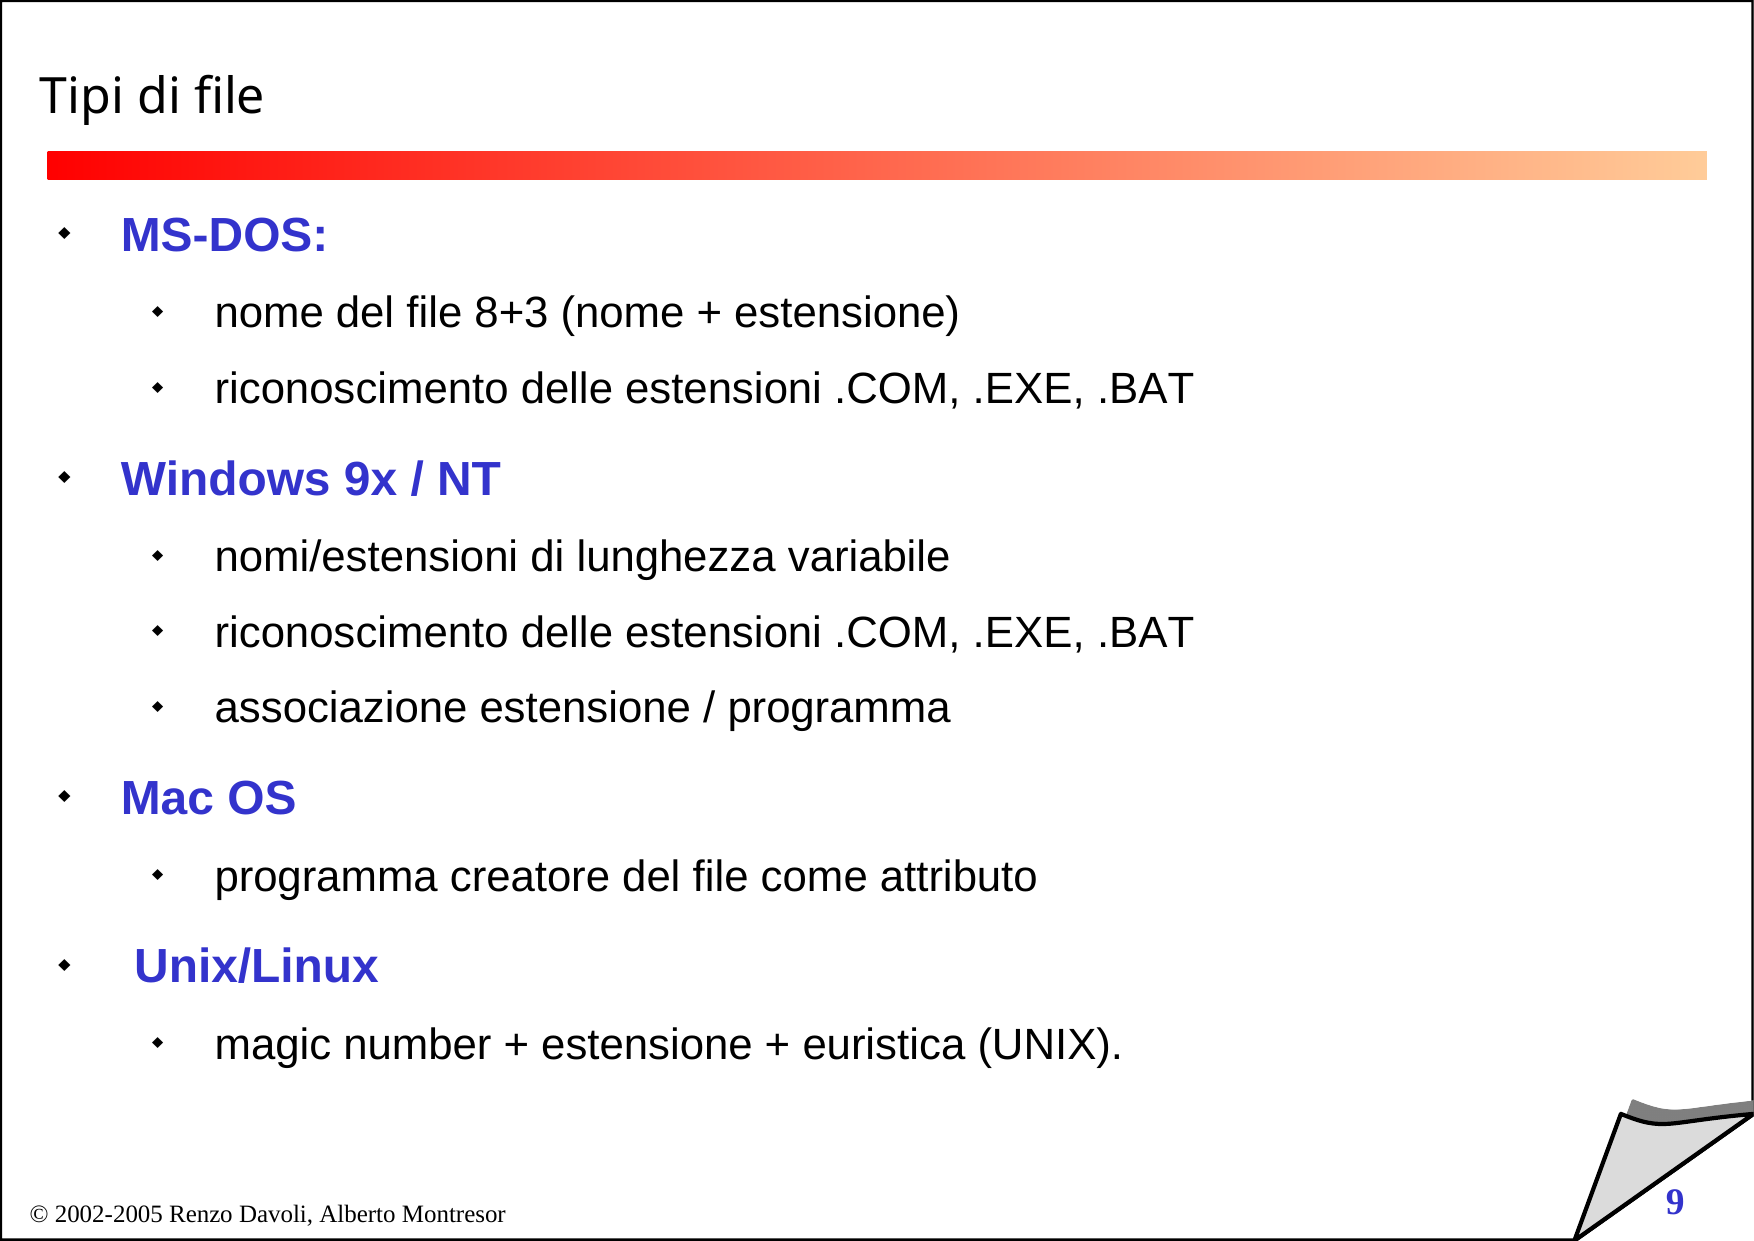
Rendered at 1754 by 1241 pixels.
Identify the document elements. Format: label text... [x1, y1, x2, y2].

title Tipi di file [40, 49, 1713, 144]
text_box 9 [1469, 152, 1474, 179]
list MS-DOS: nome del file 8+3 (nome + estensione) riconoscimento delle estensioni .COM, .EXE, .BAT Windows 9x / NT nomi/estensioni di lunghezza variabile riconoscimento delle estensioni .COM, .EXE, .BAT associazione estensione / programma Mac OS programma creatore del file come attributo Unix/Linux magic number + estensione + euristica (UNIX). [58, 206, 1695, 1157]
